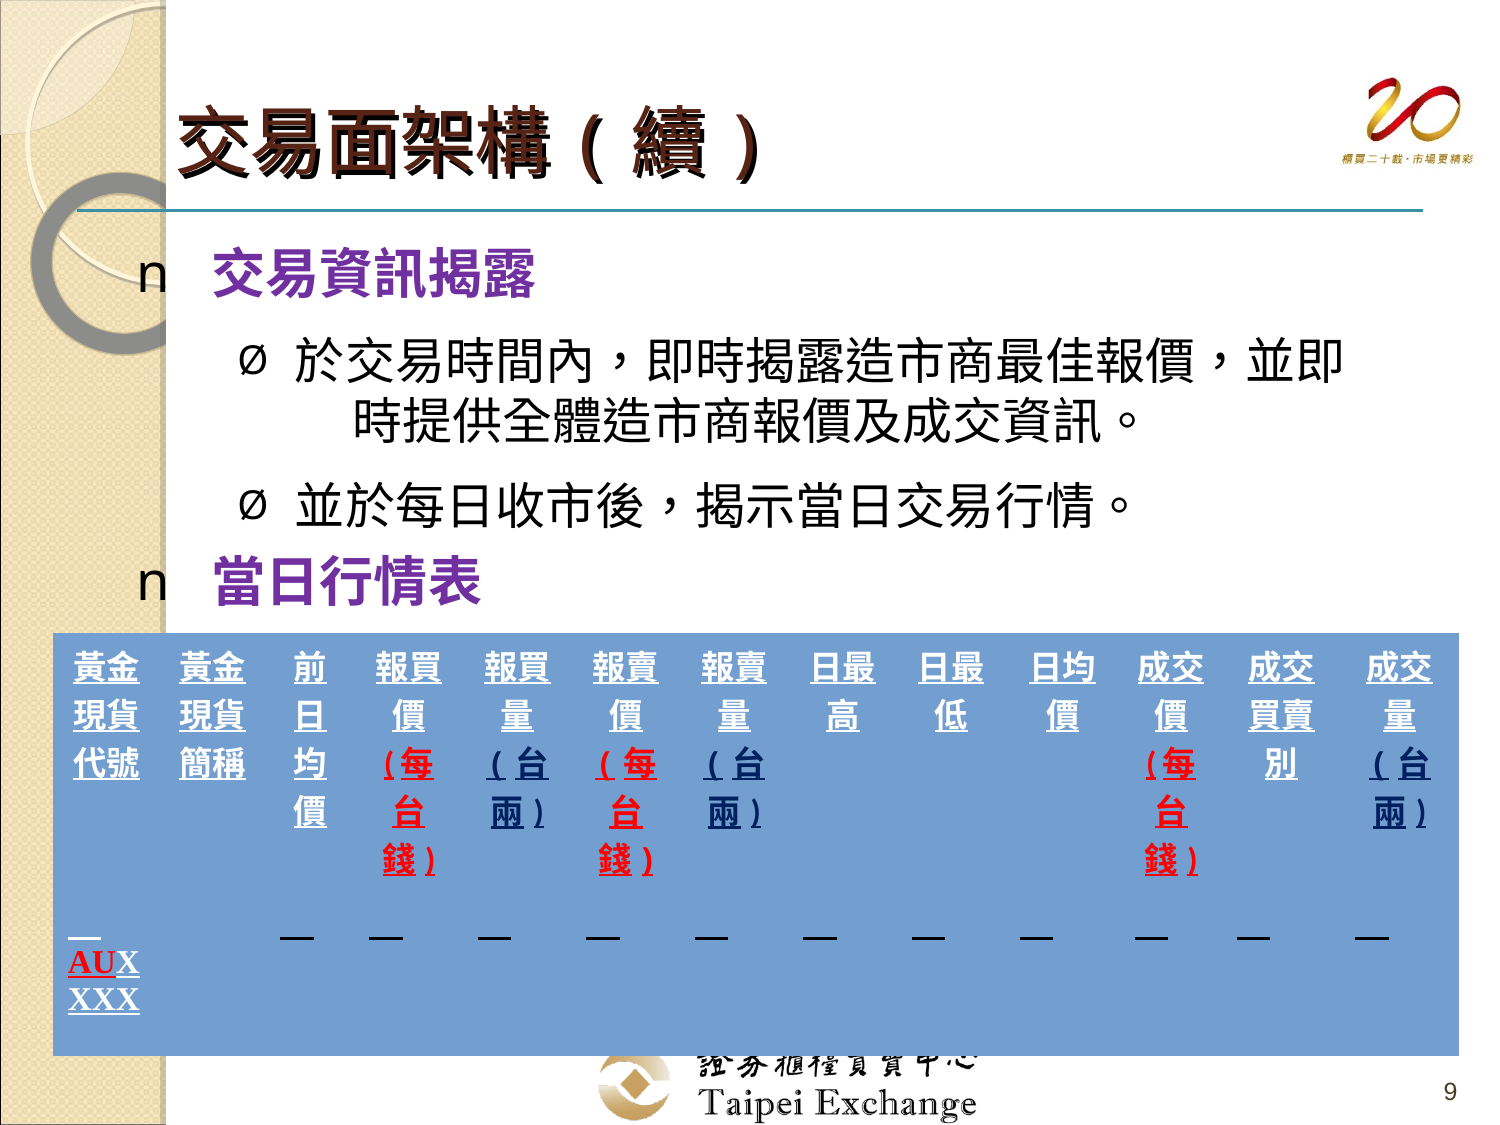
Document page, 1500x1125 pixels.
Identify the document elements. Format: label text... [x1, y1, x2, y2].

table_cell [789, 889, 897, 1056]
table_header 報買價 (每台錢) [355, 633, 463, 889]
table_cell [1005, 889, 1120, 1056]
table_cell [463, 889, 572, 1056]
table_header 成交 買賣別 [1222, 633, 1341, 889]
table_header 成交價 (每台錢) [1120, 633, 1222, 889]
table_cell [572, 889, 680, 1056]
table_header 前日均價 [266, 633, 355, 889]
table_cell [355, 889, 463, 1056]
title 交易面架構(續) [159, 45, 1466, 233]
table_cell [1341, 889, 1459, 1056]
table_cell [159, 889, 266, 1056]
table_cell [1120, 889, 1222, 1056]
list 交易資訊揭露 於交易時間內，即時揭露造市商最佳報價，並即時提供全體造市商報價及成交資訊。 並於每日收市後，揭示當日交易行情。 當日行情表 [103, 231, 1397, 633]
table_header 黃金現貨簡稱 [159, 633, 266, 889]
table_header 日最低 [897, 633, 1005, 889]
table_header 日均價 [1005, 633, 1120, 889]
table_header 日最高 [789, 633, 897, 889]
table_cell [680, 889, 789, 1056]
table_cell [1222, 889, 1341, 1056]
table_header 報賣量 (台兩) [680, 633, 789, 889]
table_header 成交 量 (台兩) [1341, 633, 1459, 889]
table_cell [897, 889, 1005, 1056]
table_header 報賣價 (每台錢) [572, 633, 680, 889]
text_box [1413, 1034, 1489, 1113]
table_cell [266, 889, 355, 1056]
table_header 黃金現貨代號 [53, 633, 159, 889]
table_header 報買量 (台兩) [463, 633, 572, 889]
table_cell AUXXXX [53, 889, 159, 1056]
